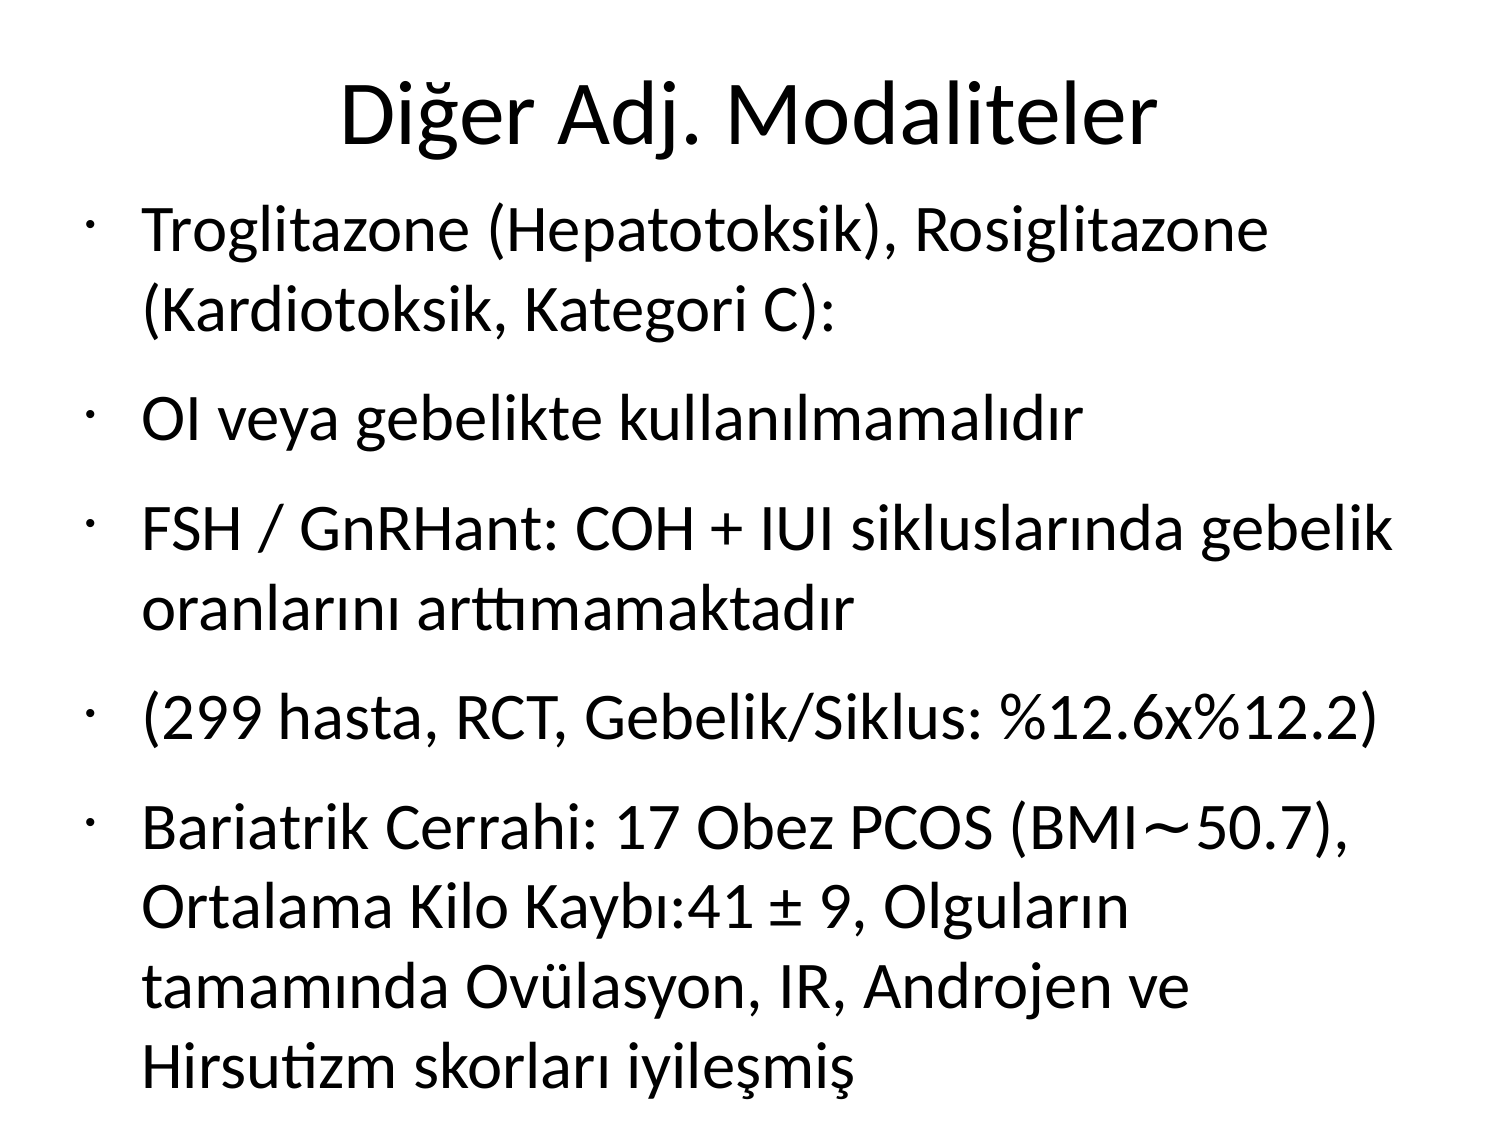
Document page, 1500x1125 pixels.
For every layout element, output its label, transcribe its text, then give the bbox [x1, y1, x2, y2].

title Diğer Adj. Modaliteler [75, 45, 1425, 177]
list Troglitazone (Hepatotoksik), Rosiglitazone (Kardiotoksik, Kategori C): OI veya gebelikte kullanılmamalıdır FSH / GnRHant: COH + IUI sikluslarında gebelik oranlarını arttımamaktadır (299 hasta, RCT, Gebelik/Siklus: %12.6x%12.2) Bariatrik Cerrahi: 17 Obez PCOS (BMI∼50.7), Ortalama Kilo Kaybı:41 ± 9, Olguların tamamında Ovülasyon, IR, Androjen ve Hirsutizm skorları iyileşmiş CROSIGNANI PG, SOMIGLIANA E. INTRAUTERINE INSEMINATION STUDY GROUP. Effect of GnRH antagonists in FSH mildly stimulated intrauterine insemination cycles: a multicentre randomized trial. Hum Reprod 2007; 22: 500-505. The polycystic ovary syndrome associated with morbid obesity may resolve after weight loss induced by bariatric surgery. Escobar-Morreale HF, Botella-Carretero JI, Alvarez-Blasco F, Sancho J, San Millán JL J Clin Endocrinol Metab. 2005;90(12):6364. [70, 177, 1442, 1123]
